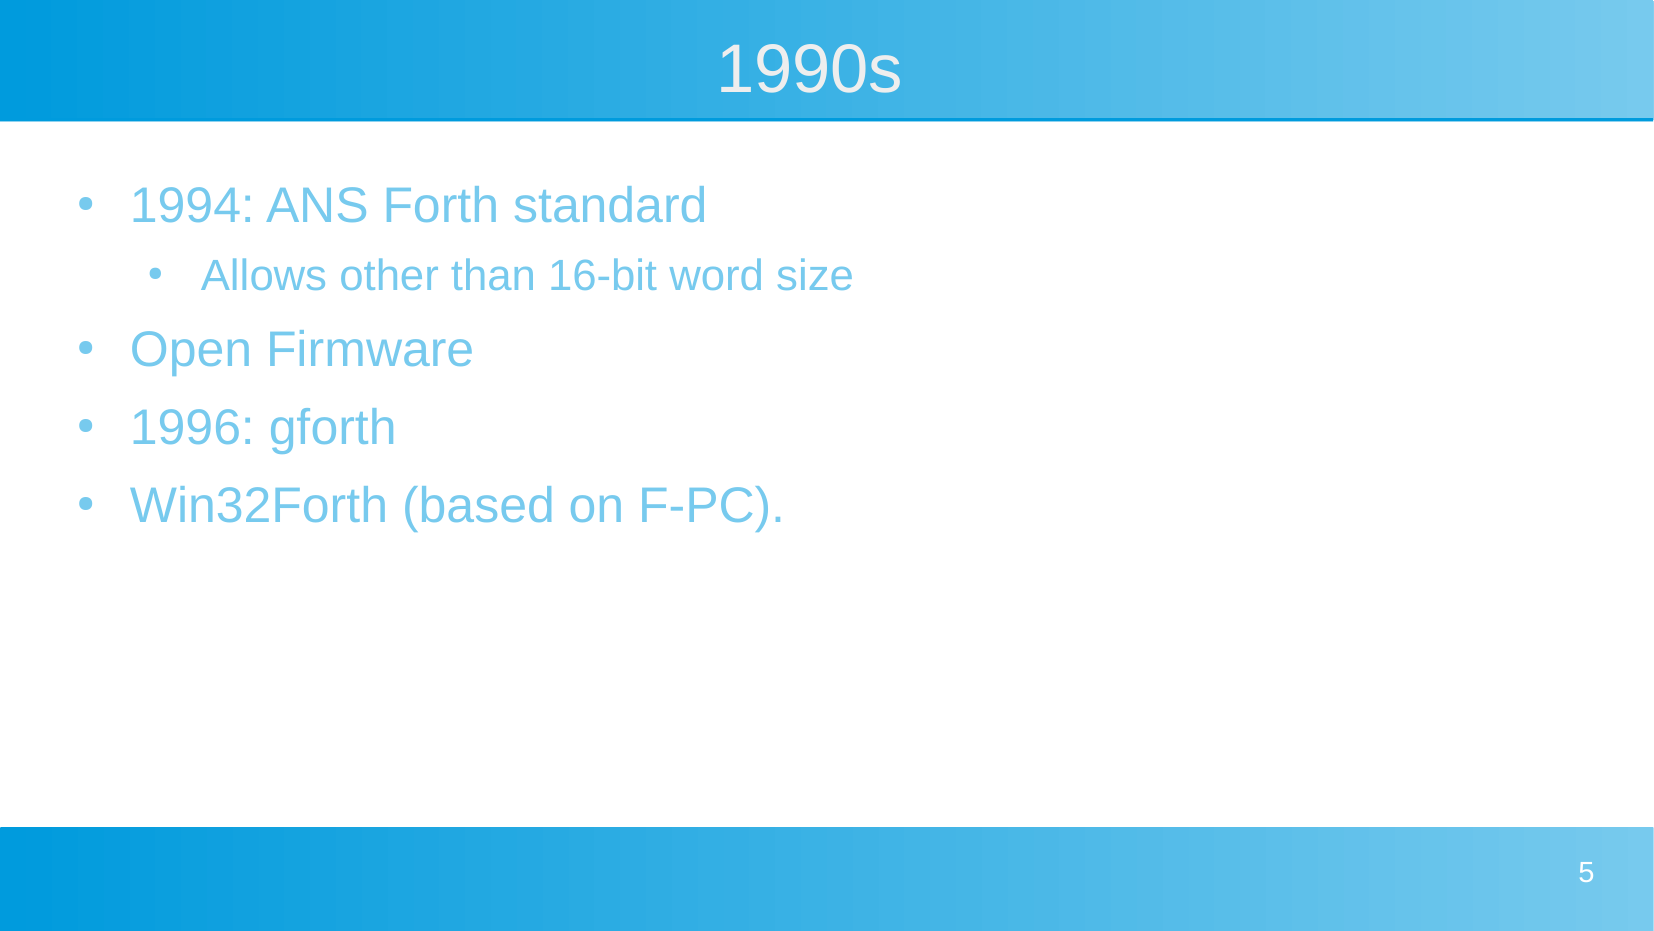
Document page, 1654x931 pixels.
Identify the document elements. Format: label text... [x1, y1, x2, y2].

list 1994: ANS Forth standard Allows other than 16-bit word size Open Firmware 1996: gforth Win32Forth (based on F-PC). [59, 177, 1595, 768]
title 1990s [59, 29, 1595, 108]
